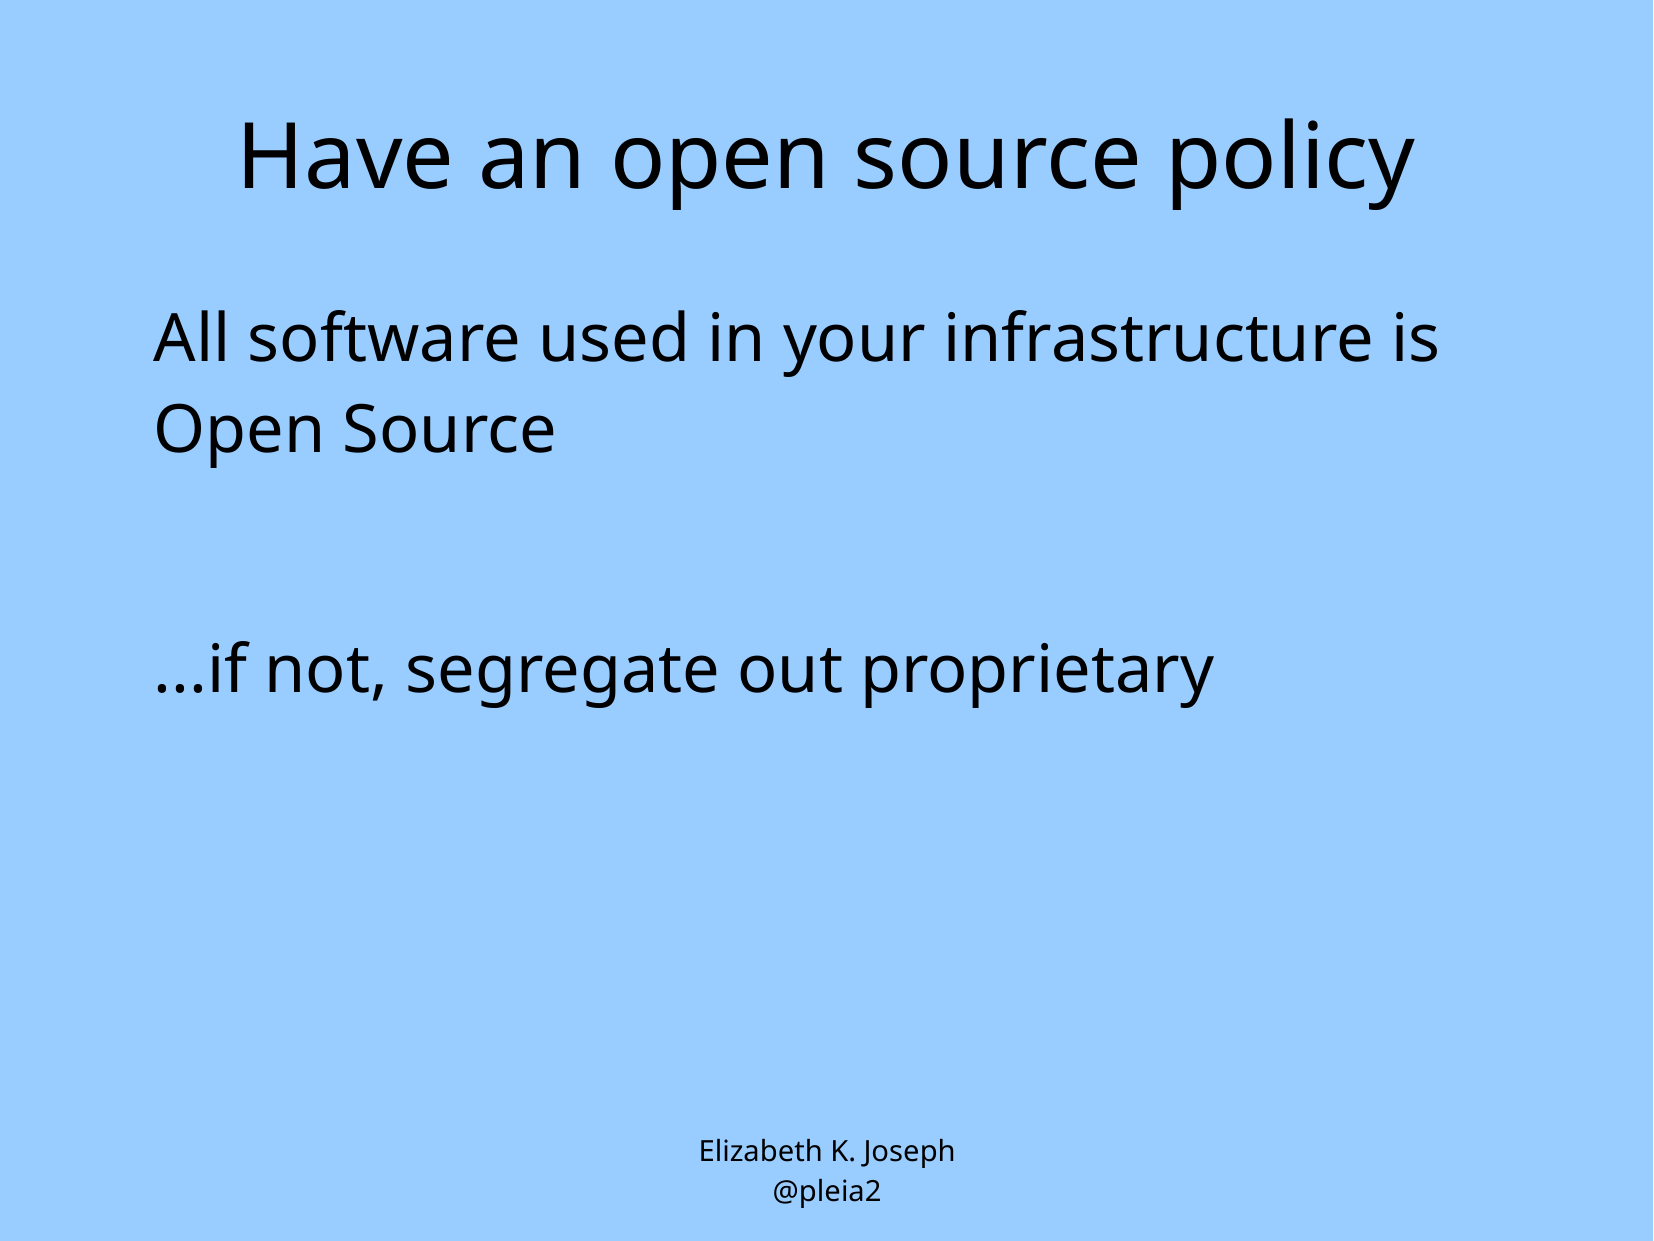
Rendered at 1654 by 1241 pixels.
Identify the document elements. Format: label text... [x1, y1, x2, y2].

list All software used in your infrastructure is Open Source ...if not, segregate out proprietary [82, 290, 1571, 1010]
title Have an open source policy [82, 49, 1571, 257]
